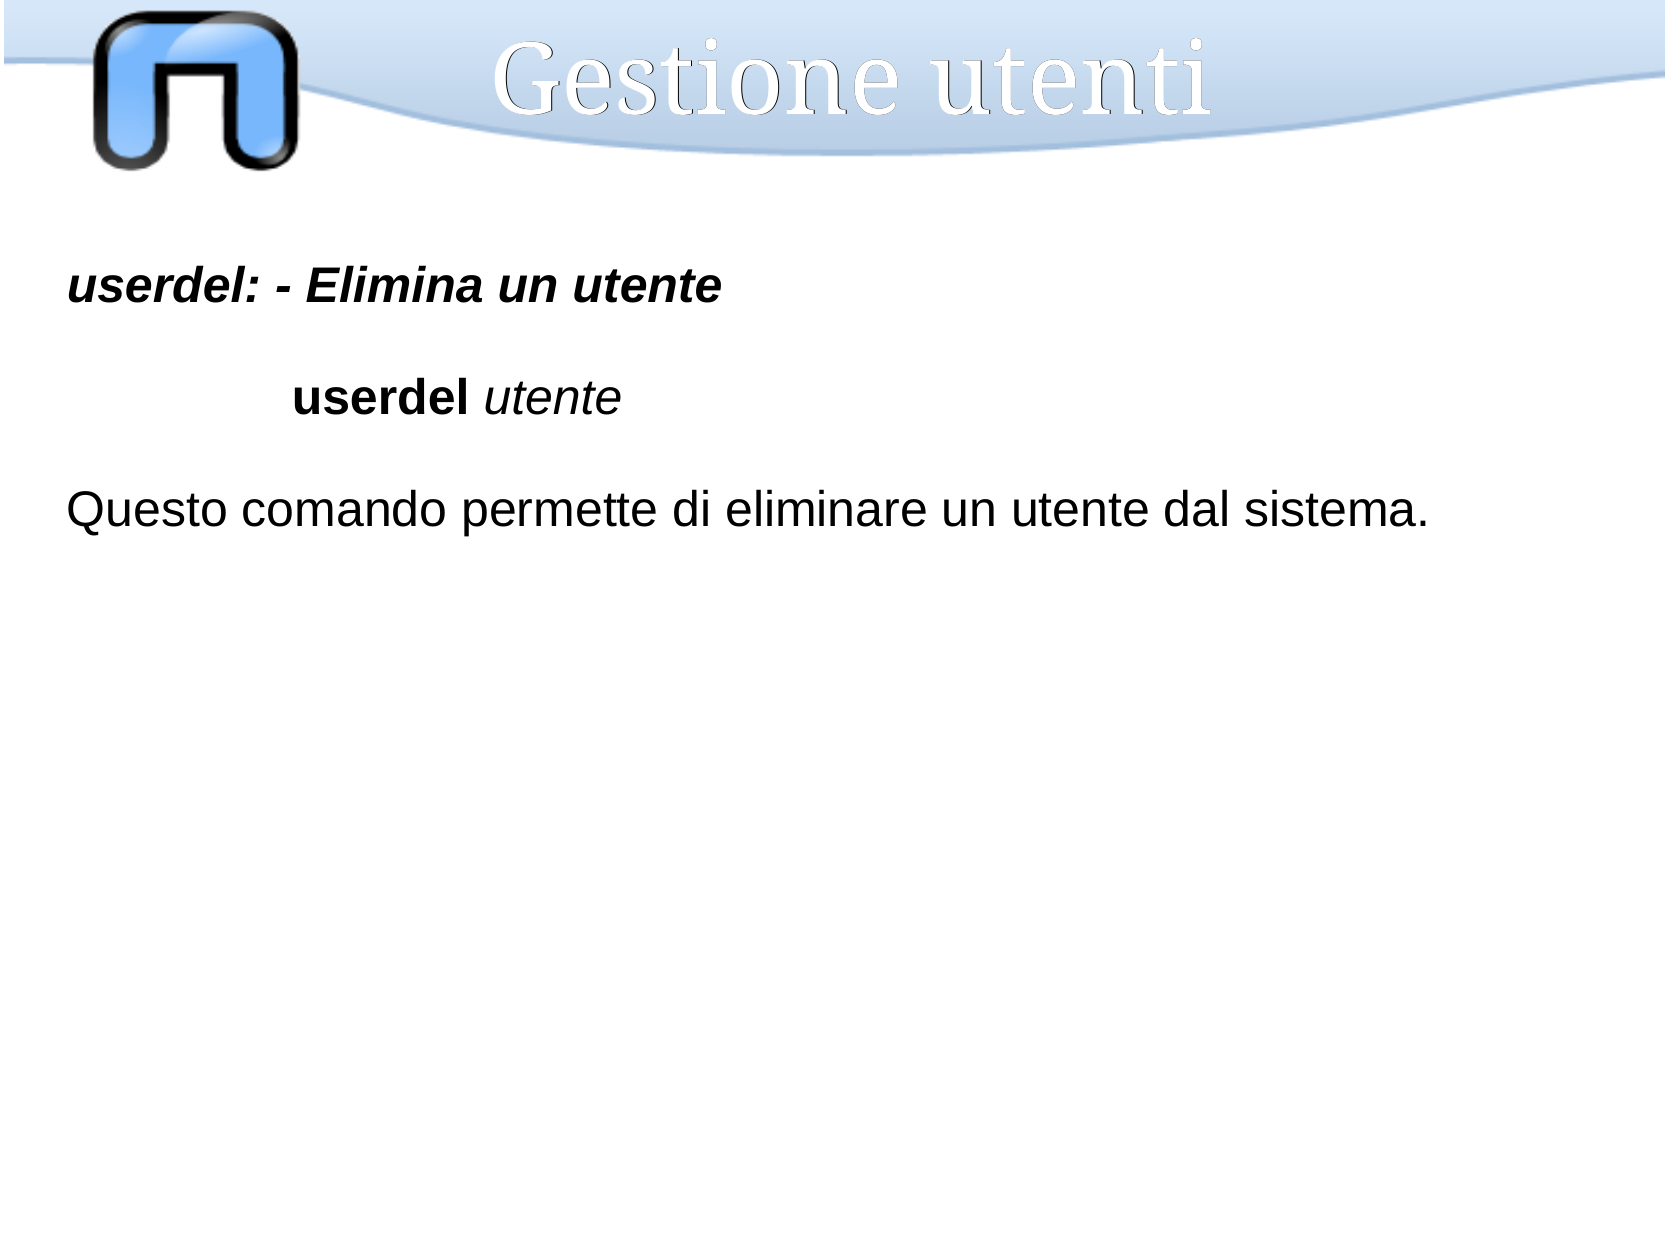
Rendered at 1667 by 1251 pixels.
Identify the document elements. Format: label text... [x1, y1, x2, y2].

text_box Gestione utenti [475, 0, 1667, 271]
picture [0, 0, 1667, 1251]
list userdel: - Elimina un utente userdel utente Questo comando permette di eliminare un utente dal sistema. [60, 250, 1630, 1093]
